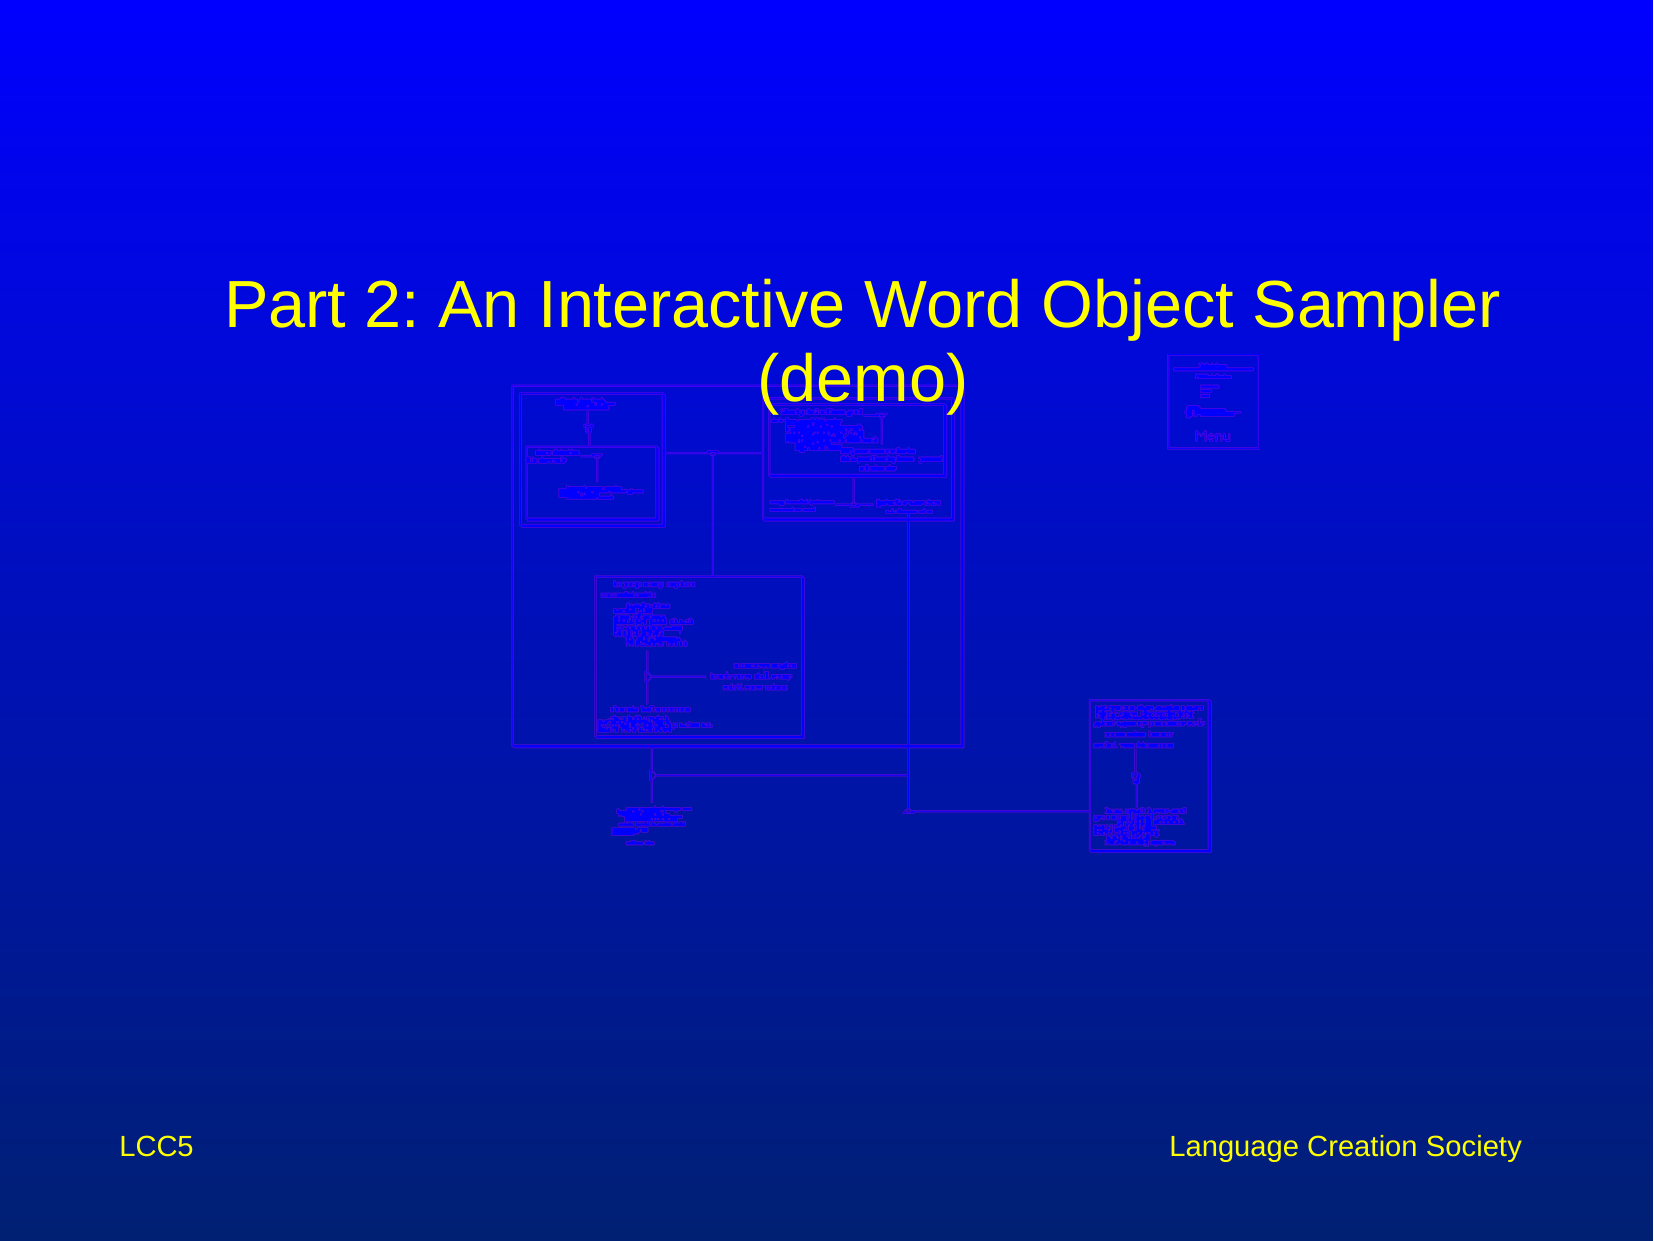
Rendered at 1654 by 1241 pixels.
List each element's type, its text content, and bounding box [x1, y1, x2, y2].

list Part 2: An Interactive Word Object Sampler (demo) [121, 266, 1534, 1121]
